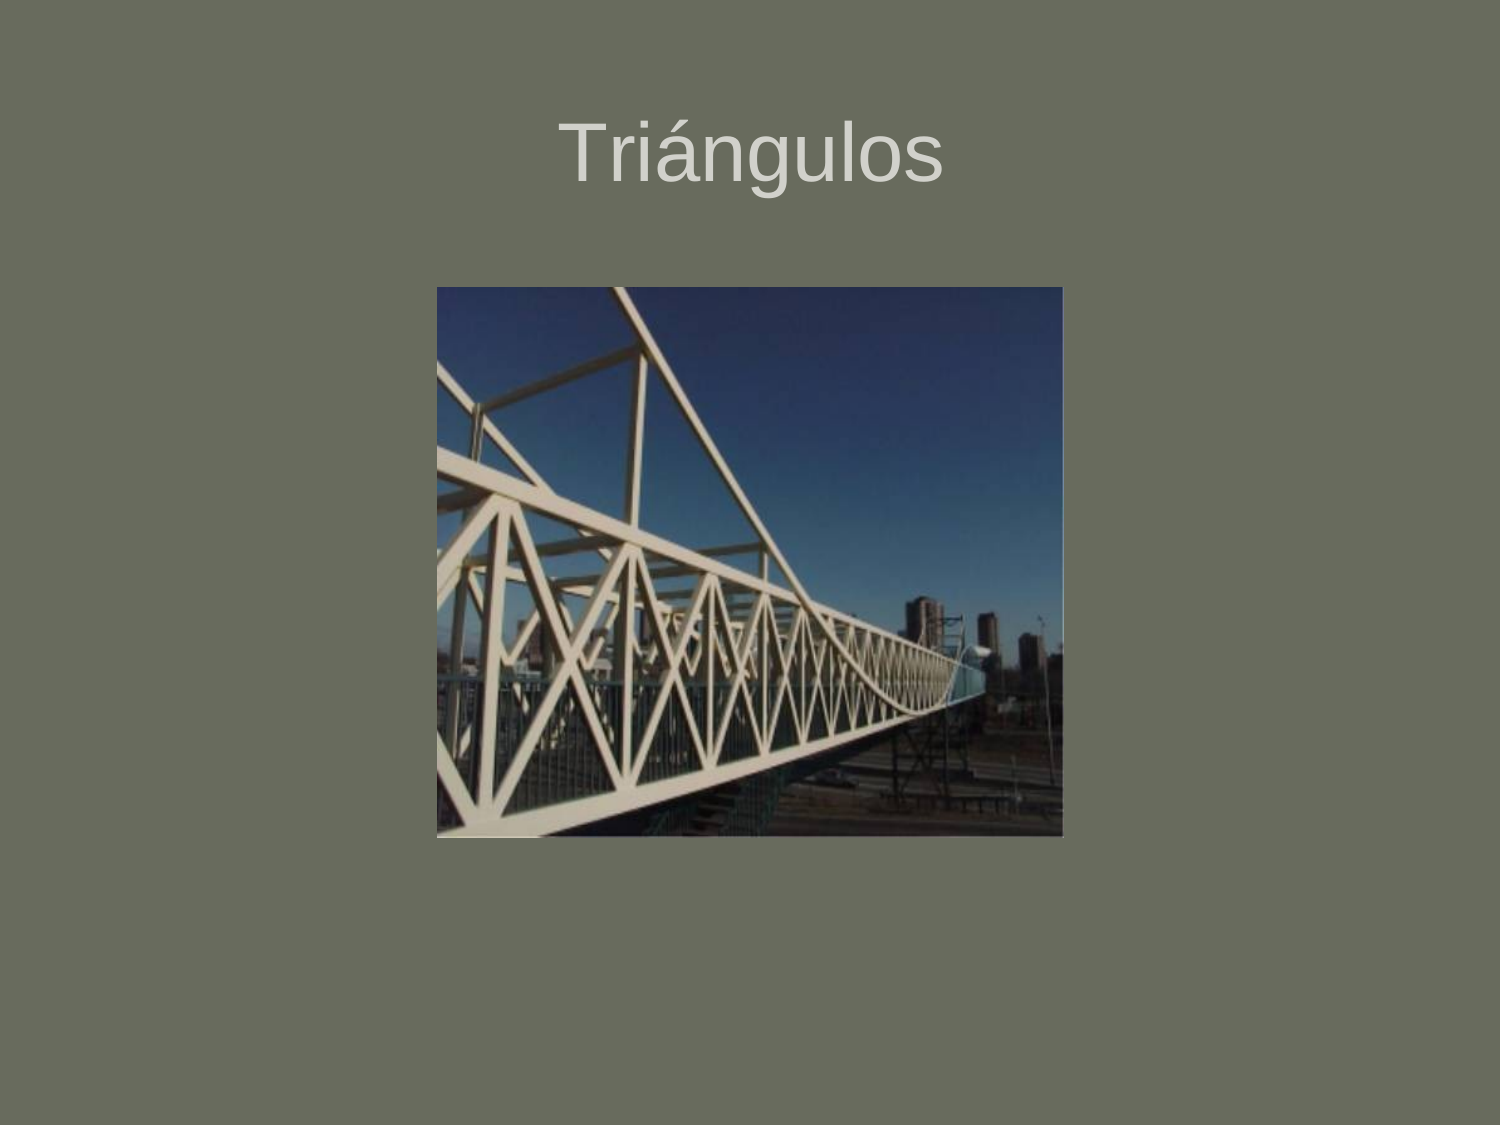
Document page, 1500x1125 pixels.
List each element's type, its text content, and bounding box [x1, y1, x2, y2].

picture [437, 287, 1064, 838]
title Triángulos [76, 54, 1427, 243]
